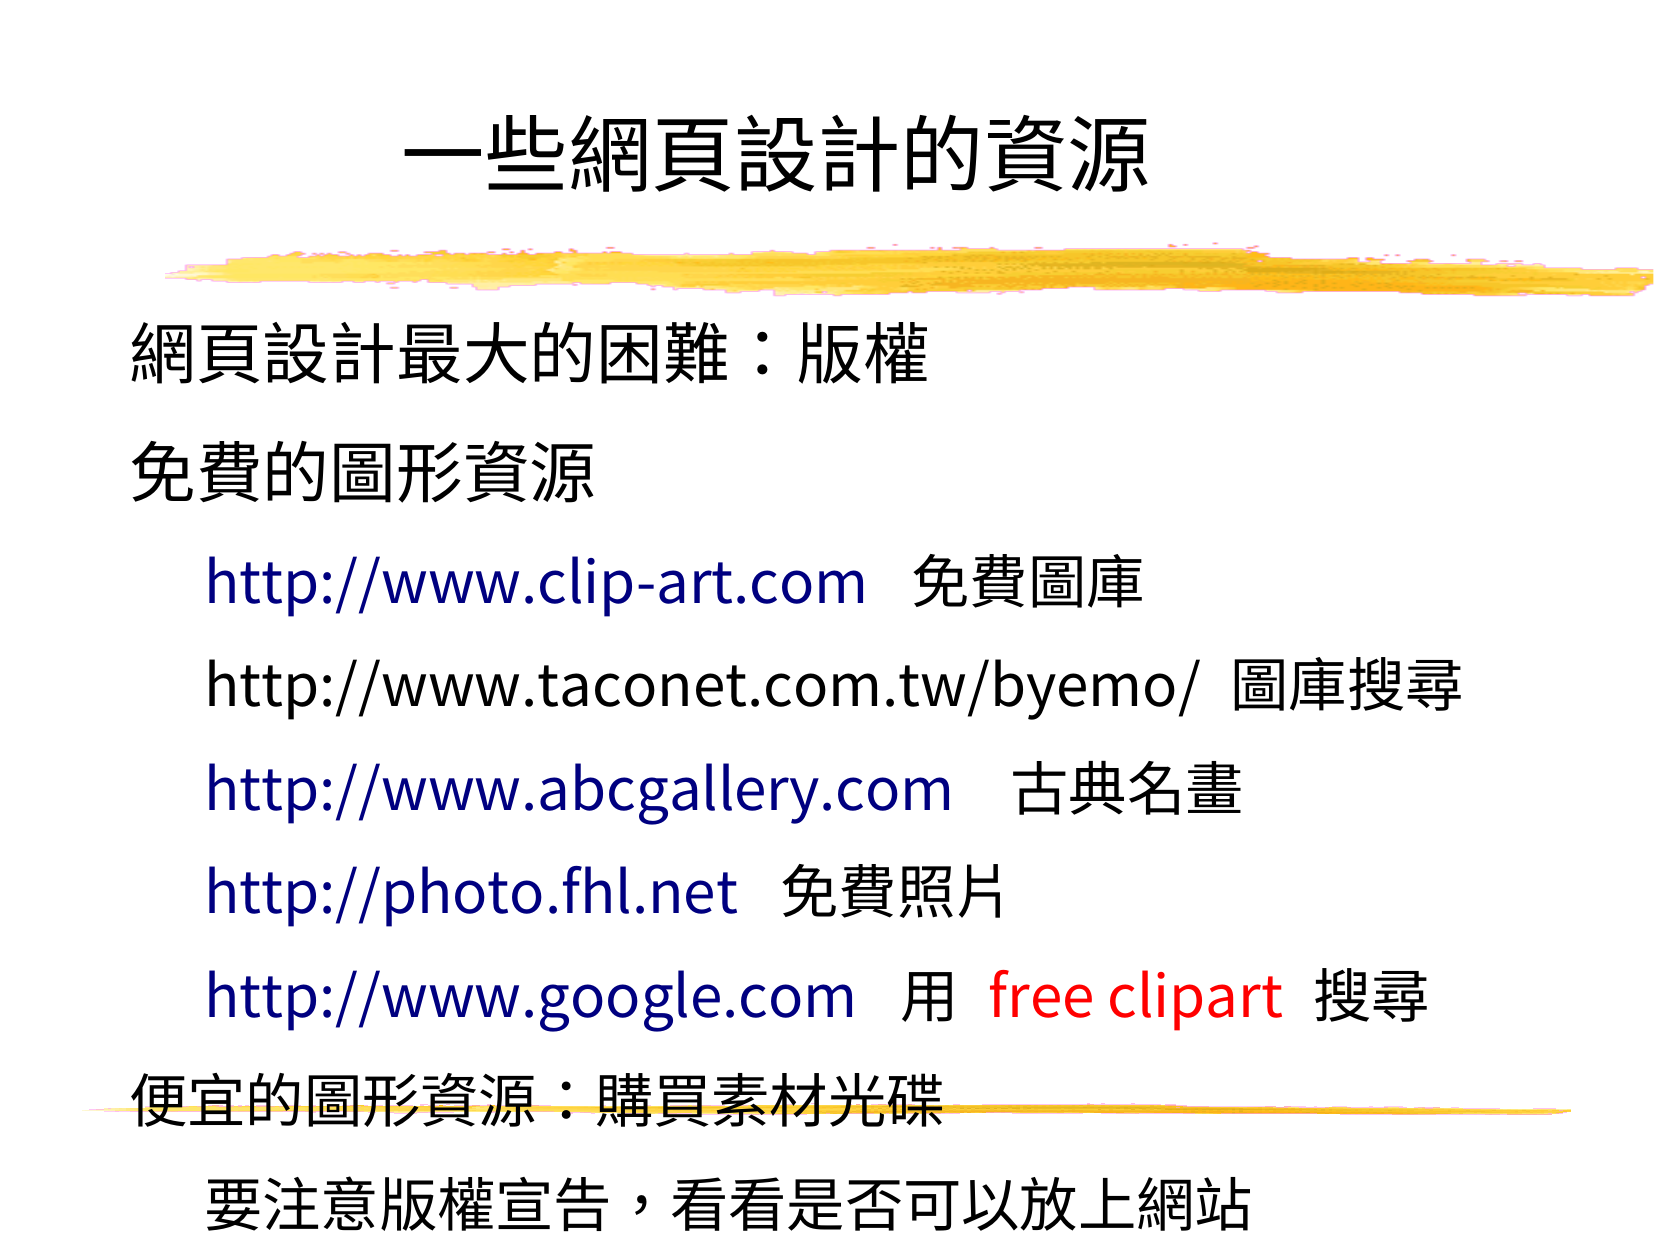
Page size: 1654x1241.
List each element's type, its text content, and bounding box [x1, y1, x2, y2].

title 一些網頁設計的資源 [73, 39, 1479, 249]
picture [82, 1102, 129, 1117]
list 網頁設計最大的困難：版權 免費的圖形資源 http://www.clip-art.com 免費圖庫 http://www.taconet.com.tw/byemo/ 圖庫搜尋 http://www.abcgallery.com 古典名畫 http://photo.fhl.net 免費照片 http://www.google.com 用 free clipart 搜尋 便宜的圖形資源：購買素材光碟 要注意版權宣告，看看是否可以放上網站 [129, 293, 1535, 1173]
picture [1535, 1102, 1571, 1117]
picture [165, 237, 1654, 308]
